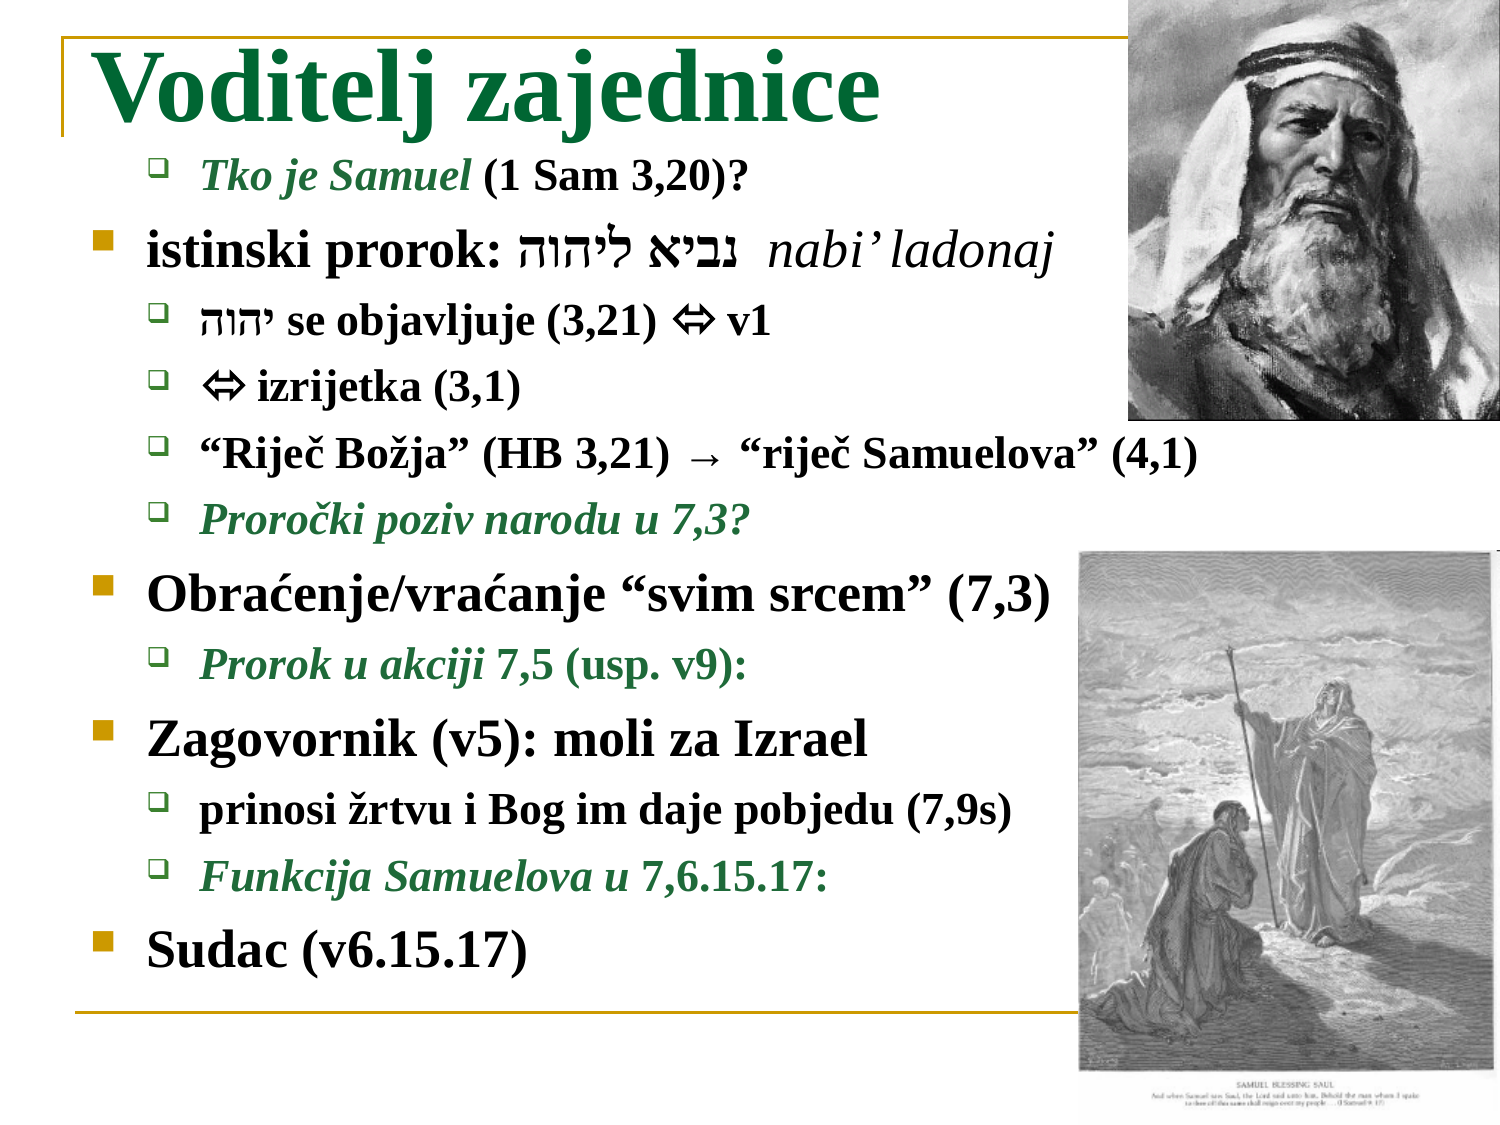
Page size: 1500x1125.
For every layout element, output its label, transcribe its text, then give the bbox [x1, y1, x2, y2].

list Tko je Samuel (1 Sam 3,20)? istinski prorok: נביא ליהוה nabi’ ladonaj יהוה se objavljuje (3,21)  v1  izrijetka (3,1) “Riječ Božja” (HB 3,21) → “riječ Samuelova” (4,1) Proročki poziv narodu u 7,3? Obraćenje/vraćanje “svim srcem” (7,3) Prorok u akciji 7,5 (usp. v9): Zagovornik (v5): moli za Izrael prinosi žrtvu i Bog im daje pobjedu (7,9s) Funkcija Samuelova u 7,6.15.17: Sudac (v6.15.17) [74, 137, 1247, 1006]
picture [1078, 550, 1500, 1125]
title Voditelj zajednice [75, 9, 1128, 137]
text_box <number> [1074, 1024, 1078, 1100]
picture [1128, 0, 1500, 421]
